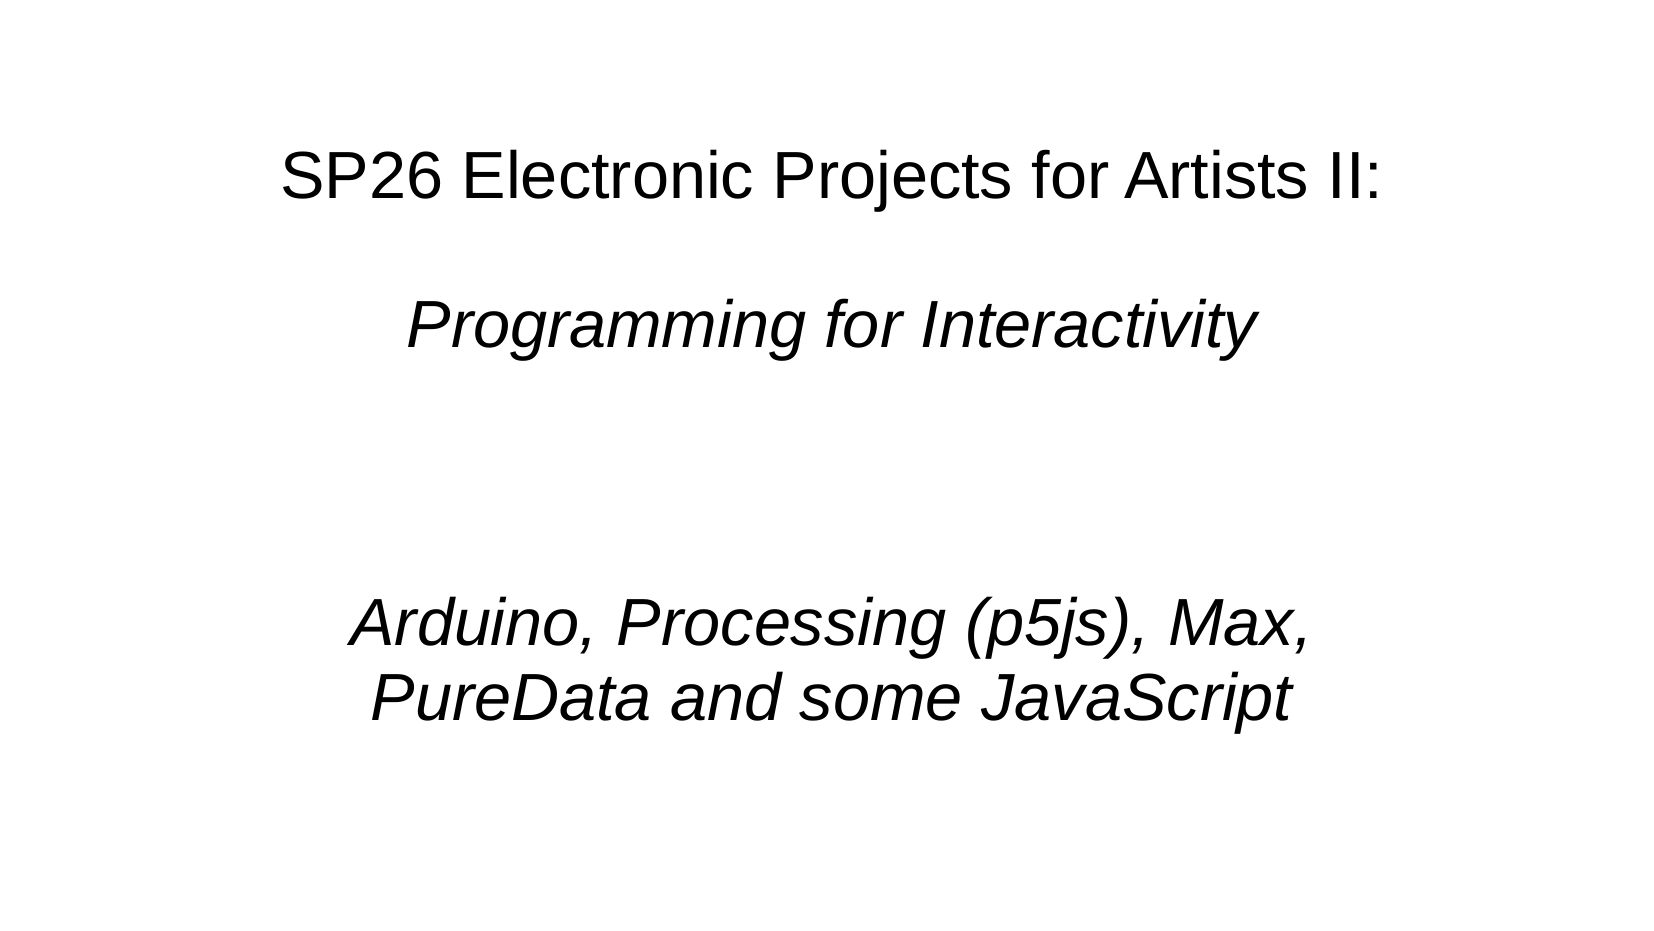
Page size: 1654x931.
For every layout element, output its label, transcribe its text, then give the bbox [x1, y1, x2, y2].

title SP26 Electronic Projects for Artists II: Programming for Interactivity [225, 63, 1441, 438]
title Arduino, Processing (p5js), Max, PureData and some JavaScript [253, 509, 1411, 811]
